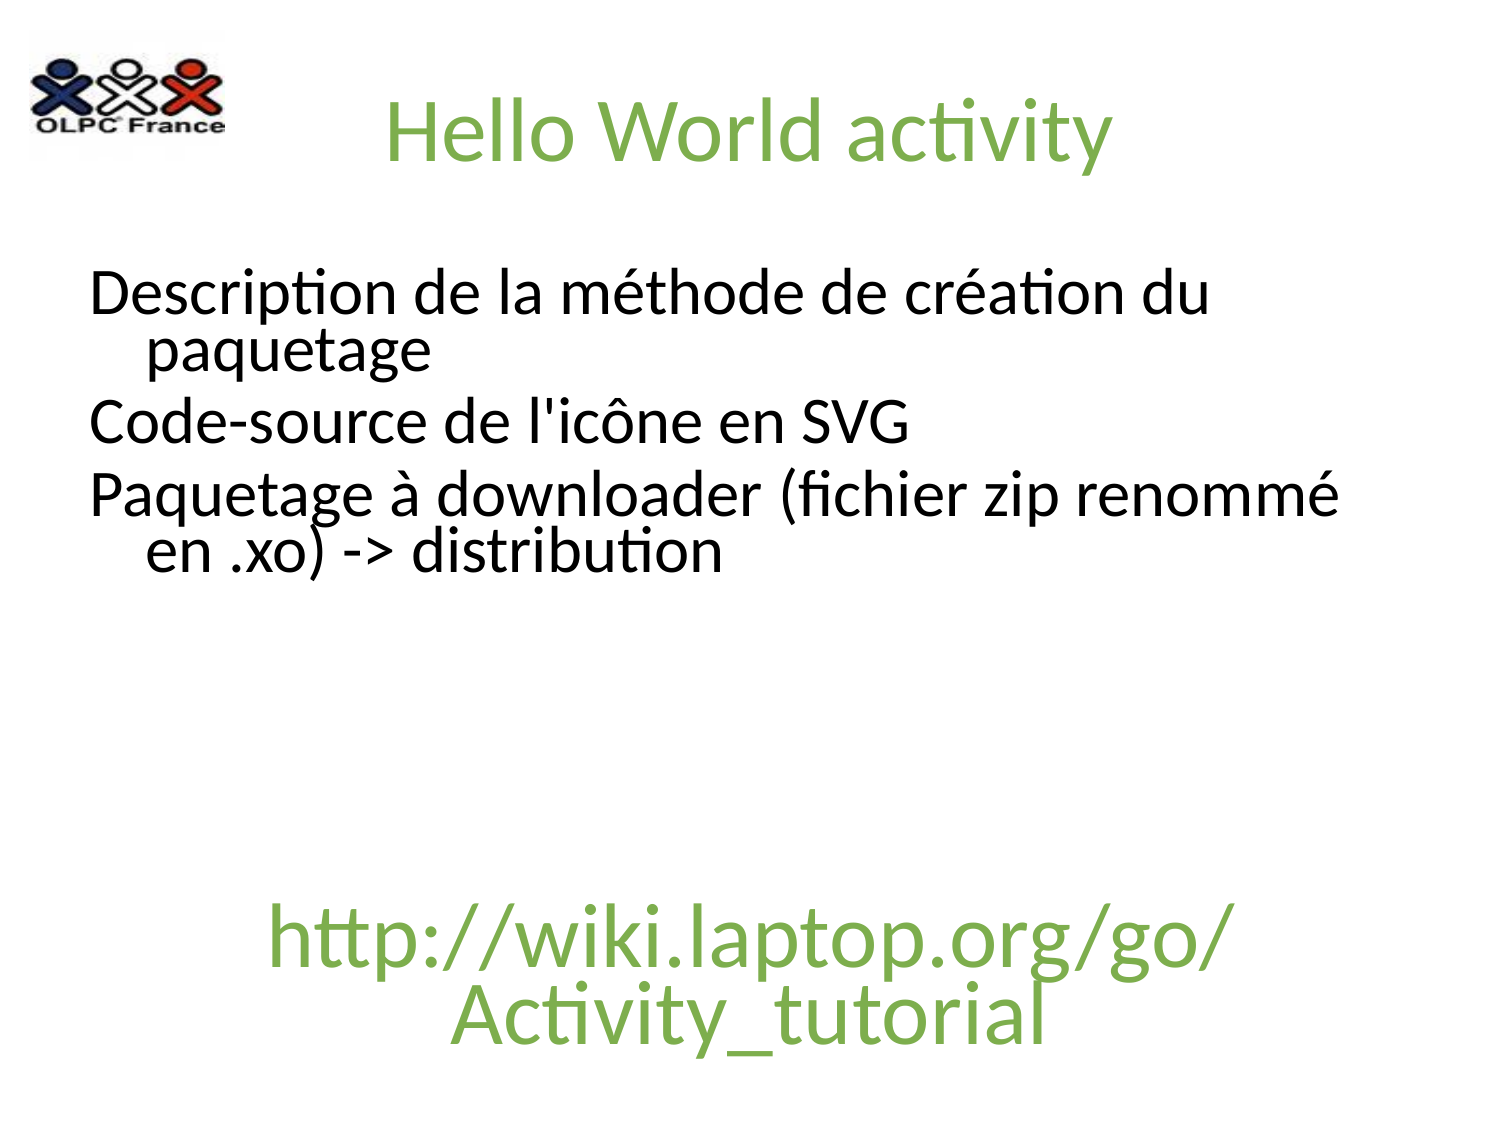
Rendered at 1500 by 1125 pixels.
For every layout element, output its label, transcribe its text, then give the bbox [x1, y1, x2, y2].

list Description de la méthode de création du paquetage Code-source de l'icône en SVG Paquetage à downloader (fichier zip renommé en .xo) -> distribution [74, 262, 1425, 1006]
title Hello World activity [74, 38, 1425, 239]
picture [29, 30, 225, 161]
title http://wiki.laptop.org/go/Activity_tutorial [75, 872, 1425, 1094]
